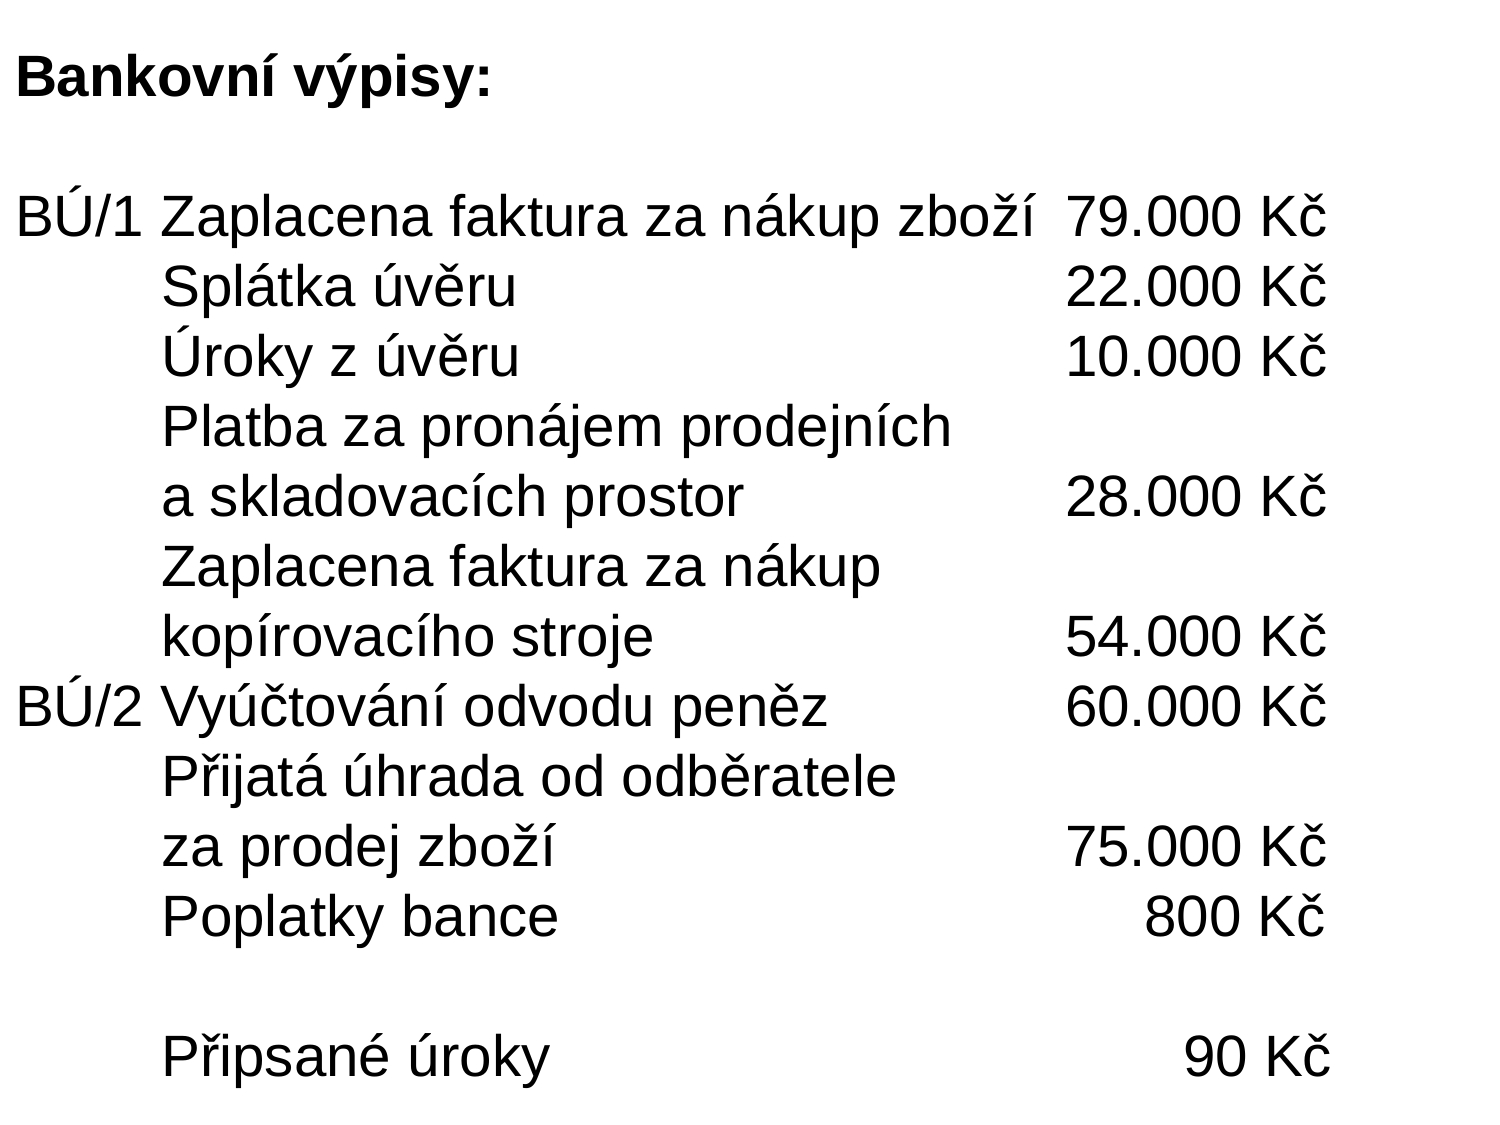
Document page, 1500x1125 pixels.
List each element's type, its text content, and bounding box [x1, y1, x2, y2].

list Bankovní výpisy: BÚ/1 Zaplacena faktura za nákup zboží 79.000 Kč Splátka úvěru 22.000 Kč Úroky z úvěru 10.000 Kč Platba za pronájem prodejních a skladovacích prostor 28.000 Kč Zaplacena faktura za nákup kopírovacího stroje 54.000 Kč BÚ/2 Vyúčtování odvodu peněz 60.000 Kč Přijatá úhrada od odběratele za prodej zboží 75.000 Kč Poplatky bance 800 Kč Připsané úroky 90 Kč [0, 31, 1500, 1096]
